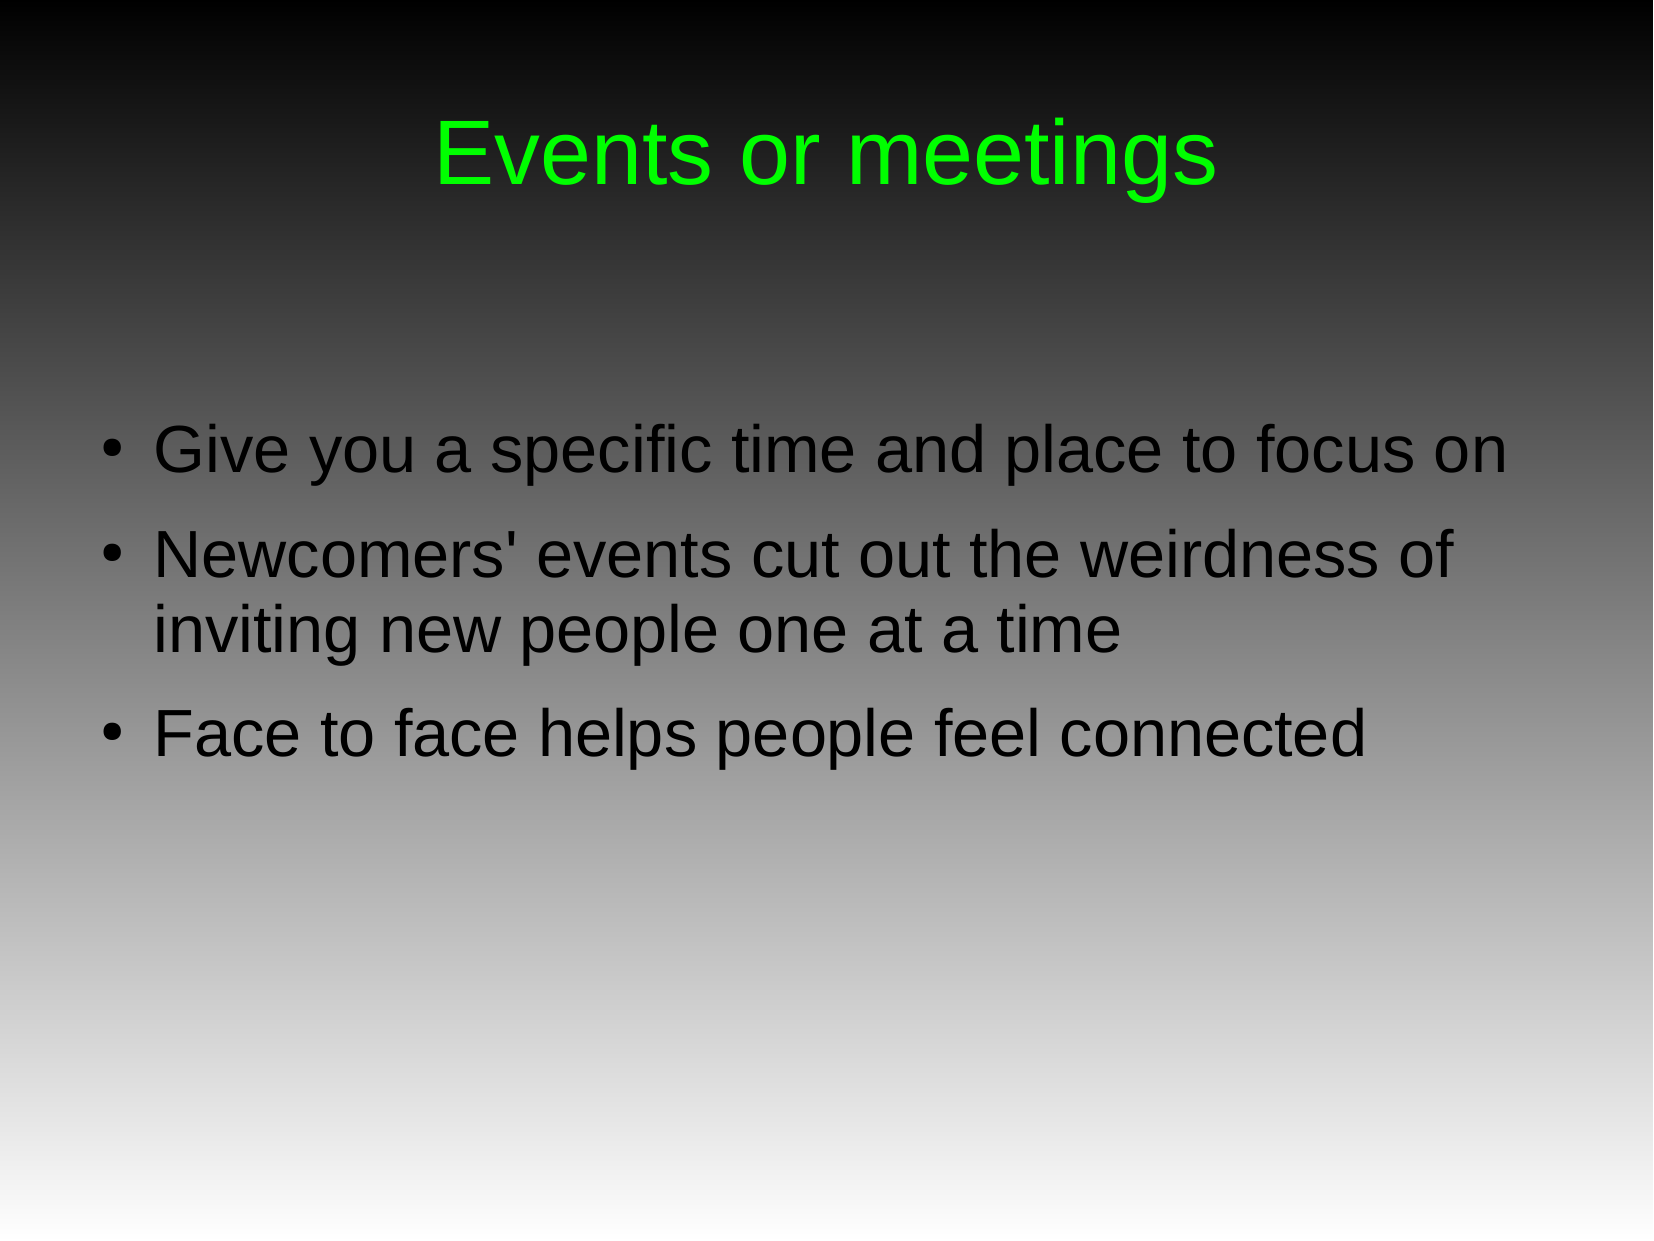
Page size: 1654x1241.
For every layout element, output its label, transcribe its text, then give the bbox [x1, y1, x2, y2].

title Events or meetings [82, 49, 1571, 257]
list Give you a specific time and place to focus on Newcomers' events cut out the weirdness of inviting new people one at a time Face to face helps people feel connected [82, 412, 1571, 1095]
